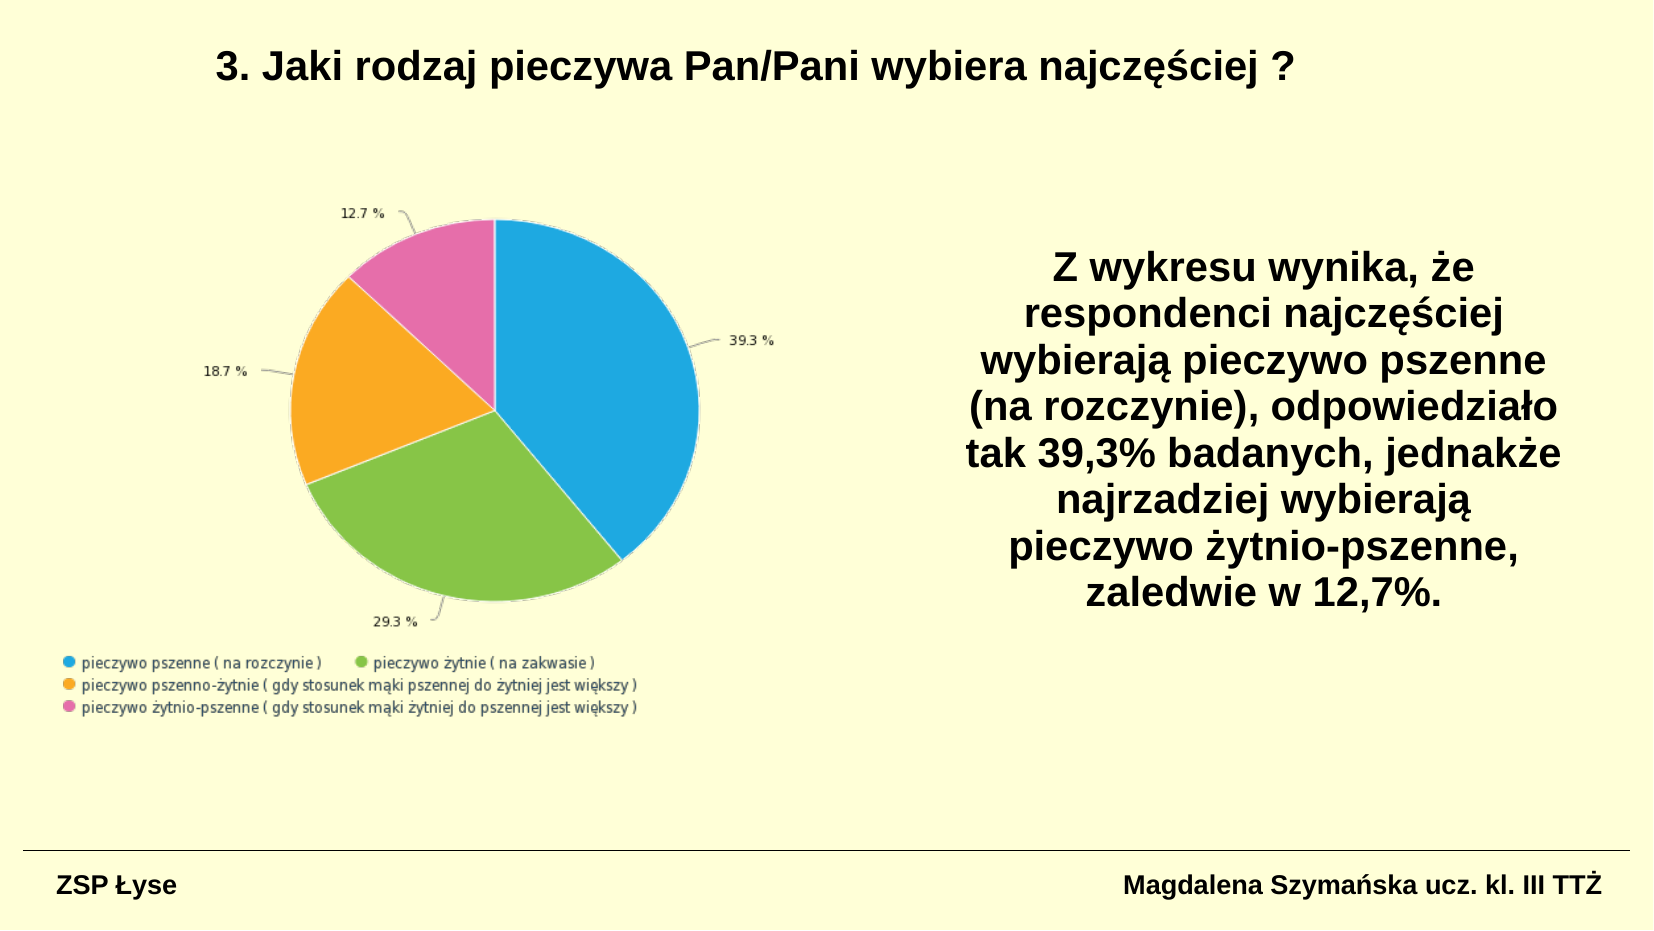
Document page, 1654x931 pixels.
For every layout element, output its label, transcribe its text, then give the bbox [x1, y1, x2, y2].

text_box ZSP Łyse Magdalena Szymańska ucz. kl. III TTŻ [41, 862, 1619, 920]
text_box Z wykresu wynika, że respondenci najczęściej wybierają pieczywo pszenne (na rozczynie), odpowiedziało tak 39,3% badanych, jednakże najrzadziej wybierają pieczywo żytnio-pszenne, zaledwie w 12,7%. [957, 236, 1583, 623]
text_box 3. Jaki rodzaj pieczywa Pan/Pani wybiera najczęściej ? [200, 35, 1347, 119]
picture [33, 186, 957, 745]
